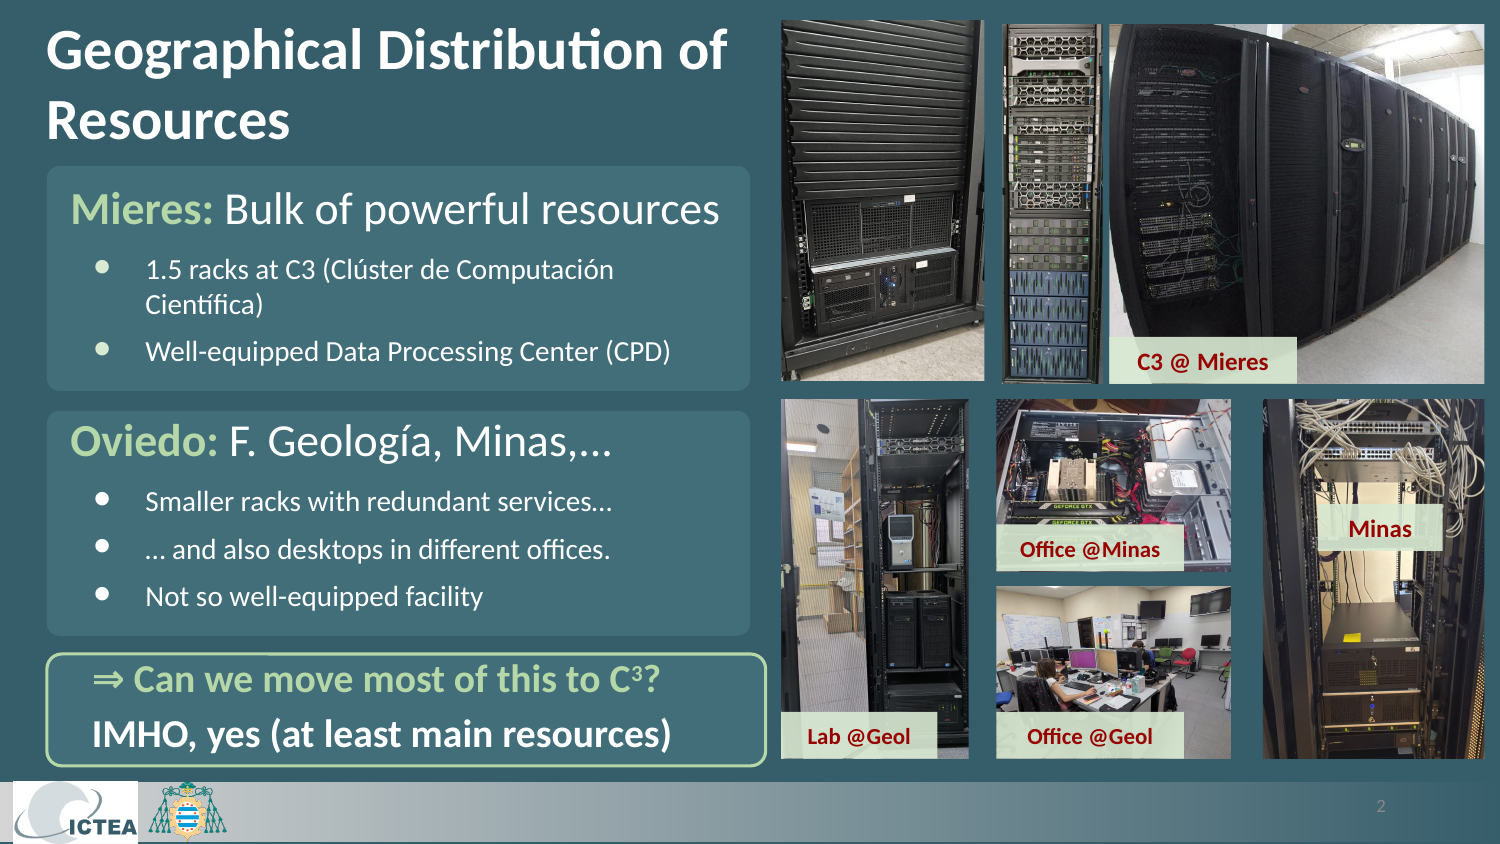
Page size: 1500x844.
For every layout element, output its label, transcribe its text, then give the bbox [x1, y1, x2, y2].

text_box [46, 410, 751, 636]
text_box Minas [1317, 503, 1443, 551]
text_box [230, 782, 1500, 842]
text_box [0, 782, 13, 842]
picture [0, 0, 1500, 844]
text_box [138, 782, 147, 842]
text_box Lab @Geol [781, 711, 938, 759]
text_box [46, 653, 766, 766]
text_box ⇒ Can we move most of this to C3? IMHO, yes (at least main resources) [62, 653, 750, 748]
slide_number <number> [1059, 782, 1397, 827]
text_box Oviedo: F. Geología, Minas,... Smaller racks with redundant services… … and also desktops in different offices. Not so well-equipped facility [70, 410, 727, 611]
text_box Office @Geol [996, 711, 1184, 759]
text_box Mieres: Bulk of powerful resources 1.5 racks at C3 (Clúster de Computación Científica) Well-equipped Data Processing Center (CPD) [70, 178, 727, 379]
text_box Office @Minas [996, 524, 1184, 572]
text_box [46, 165, 751, 391]
text_box Geographical Distribution of Resources [46, 15, 766, 146]
text_box C3 @ Mieres [1109, 336, 1297, 384]
